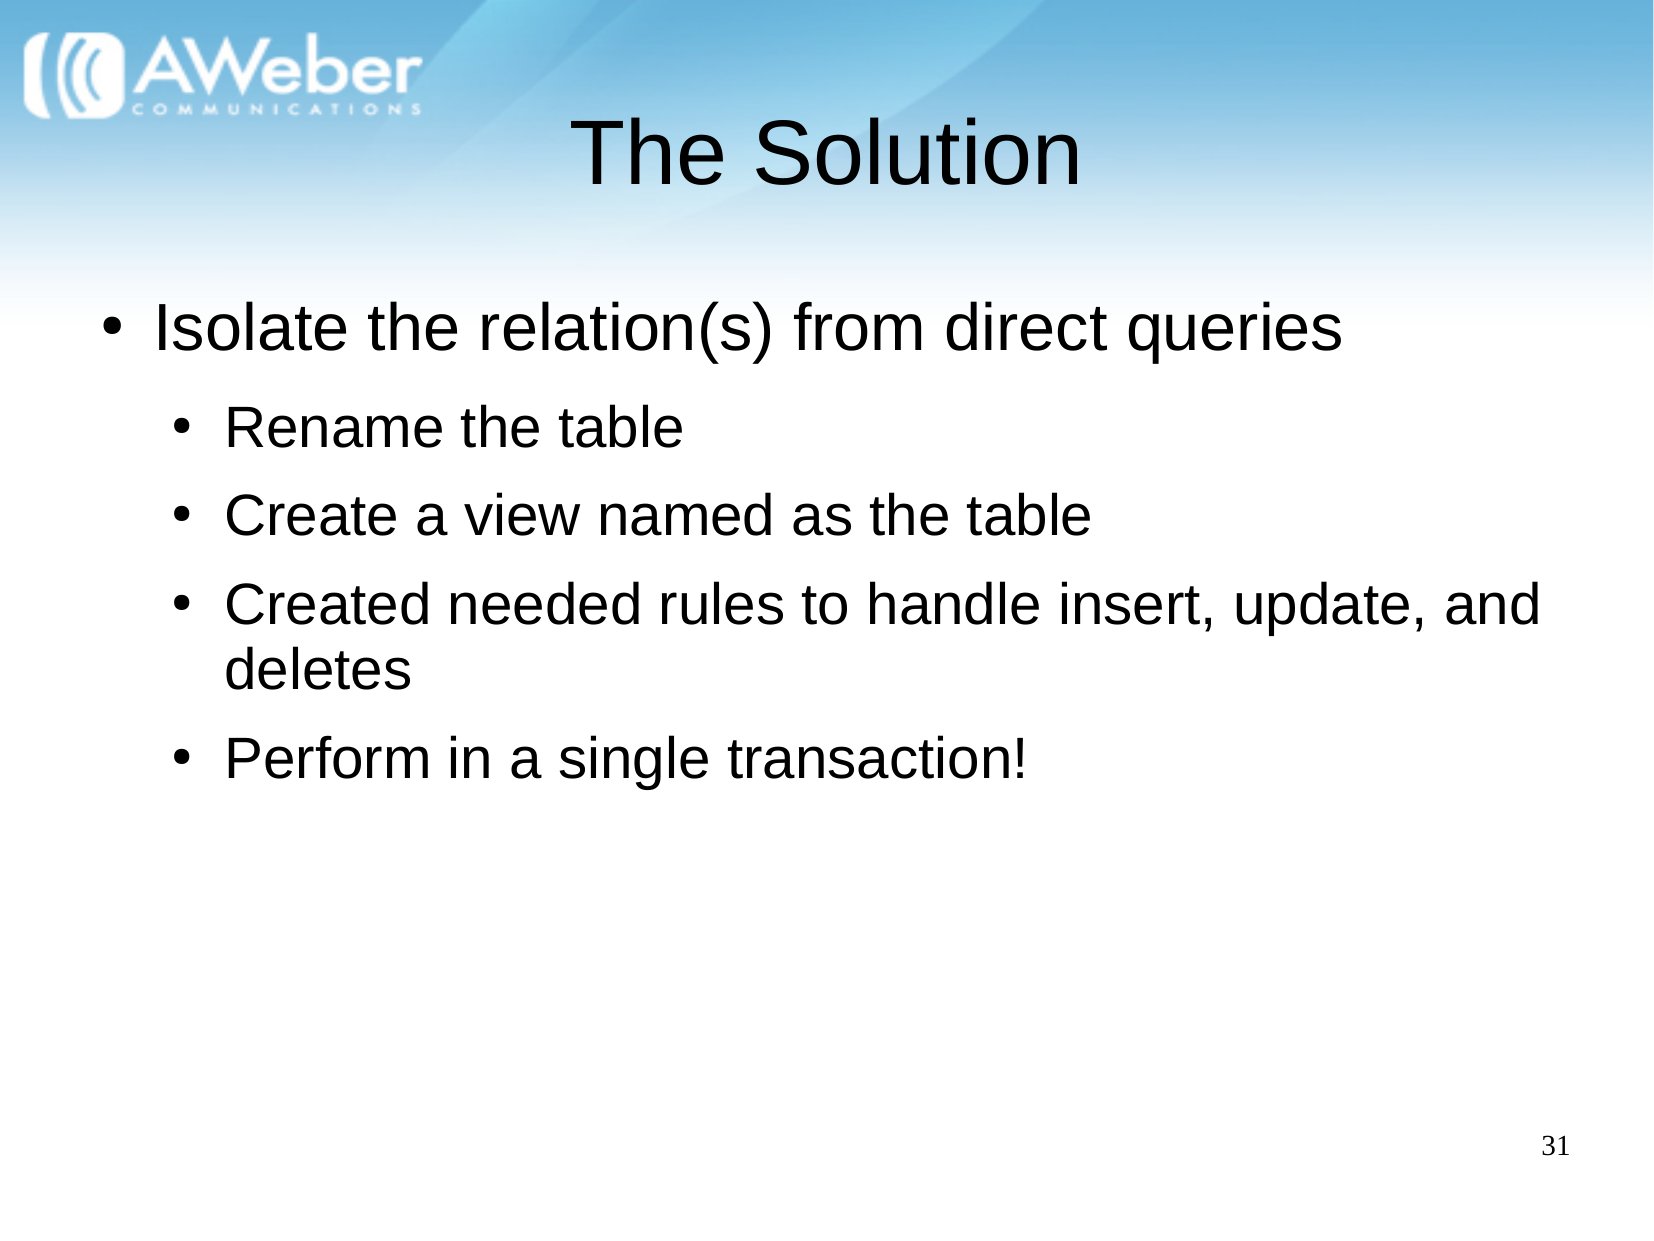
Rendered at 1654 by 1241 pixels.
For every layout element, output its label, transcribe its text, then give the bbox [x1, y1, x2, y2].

list Isolate the relation(s) from direct queries Rename the table Create a view named as the table Created needed rules to handle insert, update, and deletes Perform in a single transaction! [82, 290, 1571, 1109]
title The Solution [82, 49, 1571, 257]
picture [0, 0, 1654, 376]
